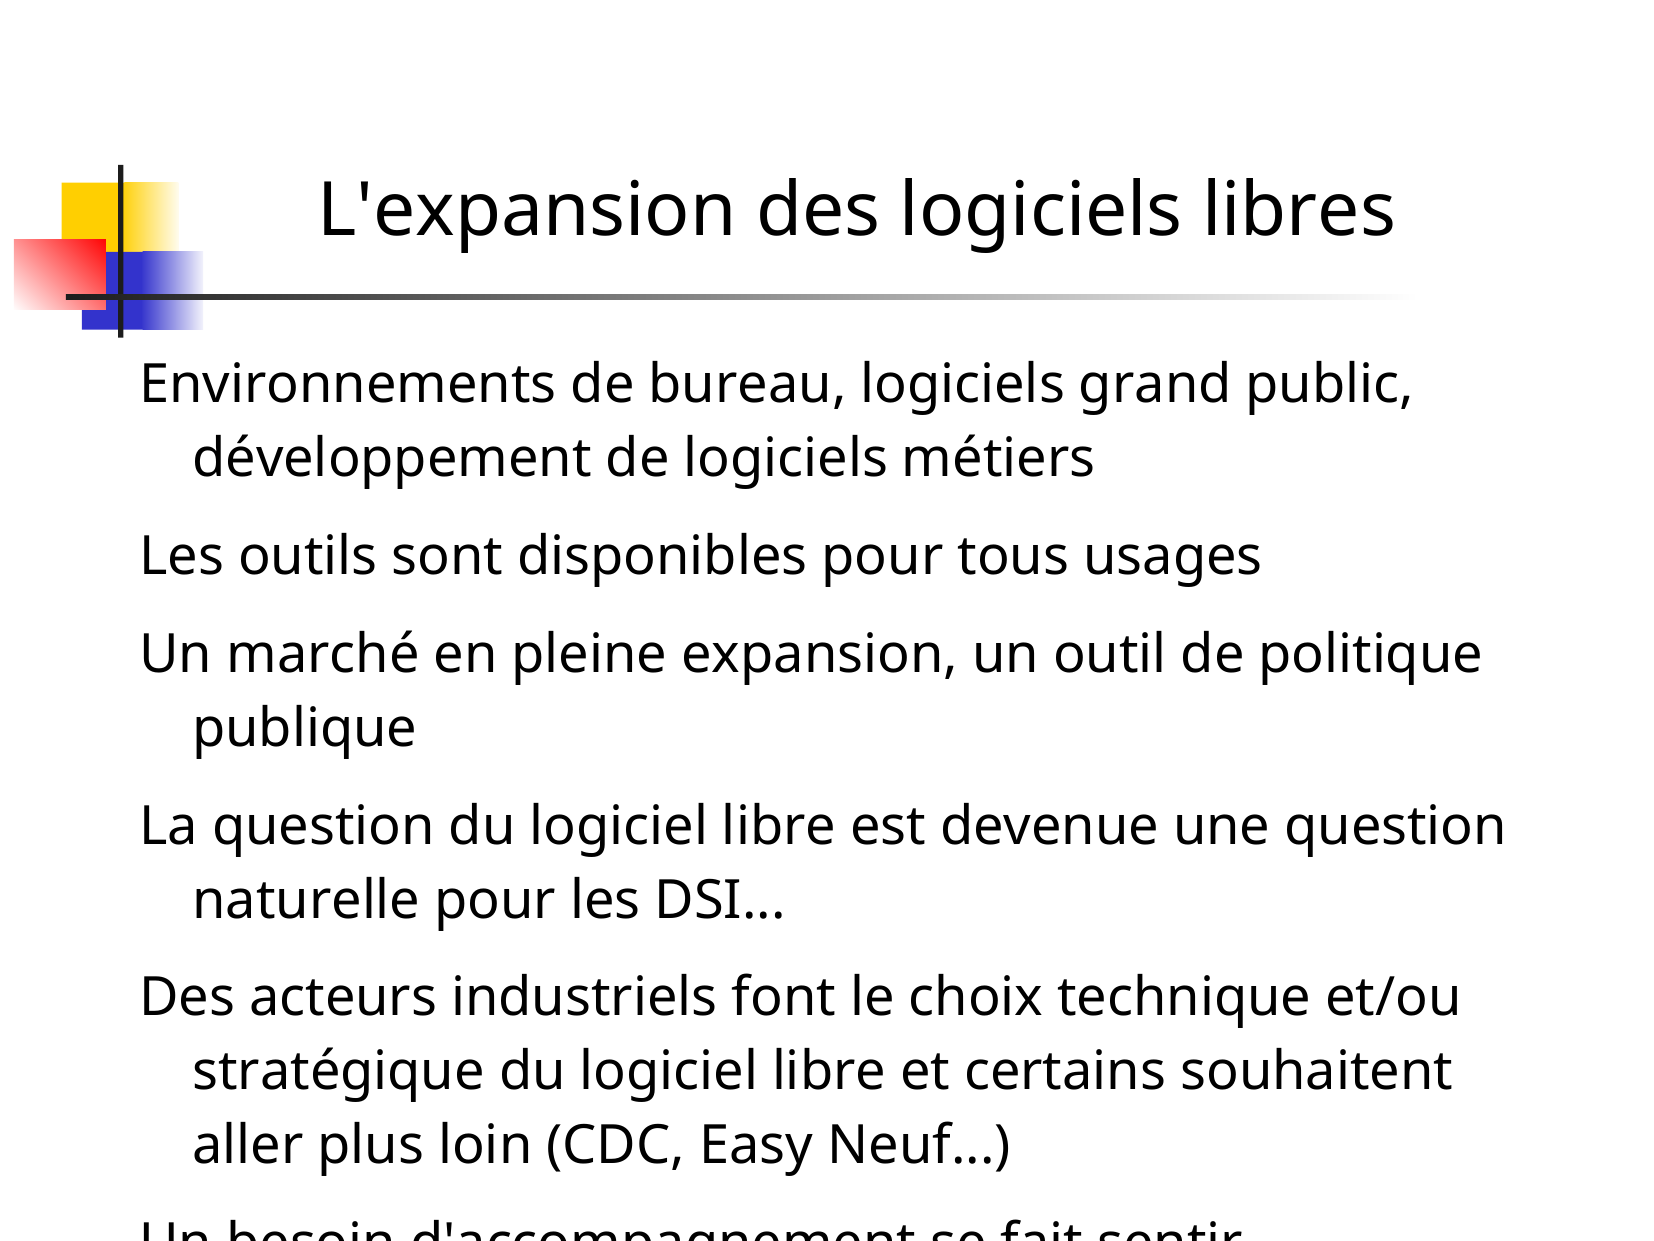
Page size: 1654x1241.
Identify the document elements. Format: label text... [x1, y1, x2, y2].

title L'expansion des logiciels libres [121, 110, 1534, 303]
list Environnements de bureau, logiciels grand public, développement de logiciels métiers Les outils sont disponibles pour tous usages Un marché en pleine expansion, un outil de politique publique La question du logiciel libre est devenue une question naturelle pour les DSI... Des acteurs industriels font le choix technique et/ou stratégique du logiciel libre et certains souhaitent aller plus loin (CDC, Easy Neuf...) Un besoin d'accompagnement se fait sentir [121, 344, 1534, 1157]
